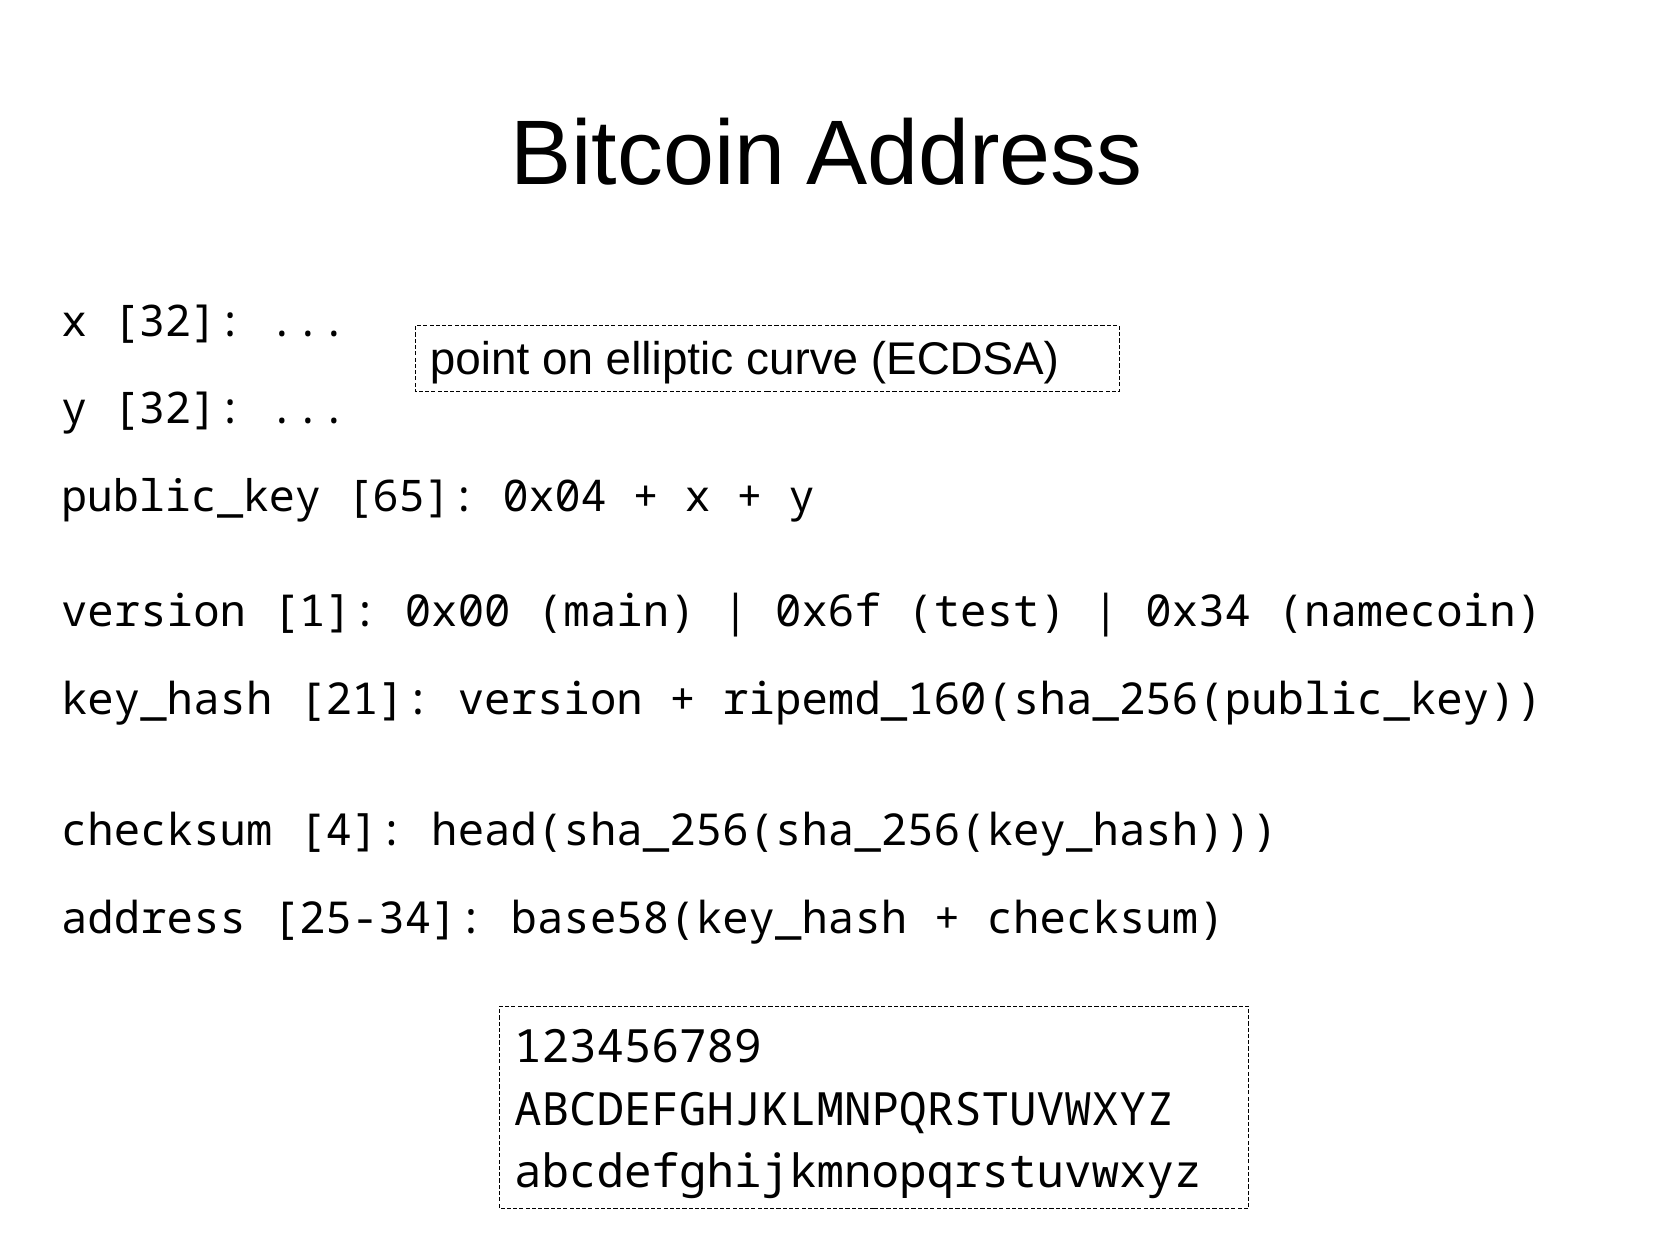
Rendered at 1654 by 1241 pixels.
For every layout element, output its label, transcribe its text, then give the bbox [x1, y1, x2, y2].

list x [32]: ... y [32]: ... public_key [65]: 0x04 + x + y [61, 290, 901, 526]
list version [1]: 0x00 (main) | 0x6f (test) | 0x34 (namecoin) key_hash [21]: version + ripemd_160(sha_256(public_key)) [61, 579, 1637, 729]
text_box point on elliptic curve (ECDSA) [901, 325, 1120, 392]
text_box 123456789 ABCDEFGHJKLMNPQRSTUVWXYZ abcdefghijkmnopqrstuvwxyz [499, 1006, 1249, 1181]
list checksum [4]: head(sha_256(sha_256(key_hash))) address [25-34]: base58(key_hash + checksum) [61, 798, 1637, 947]
title Bitcoin Address [82, 49, 1571, 257]
